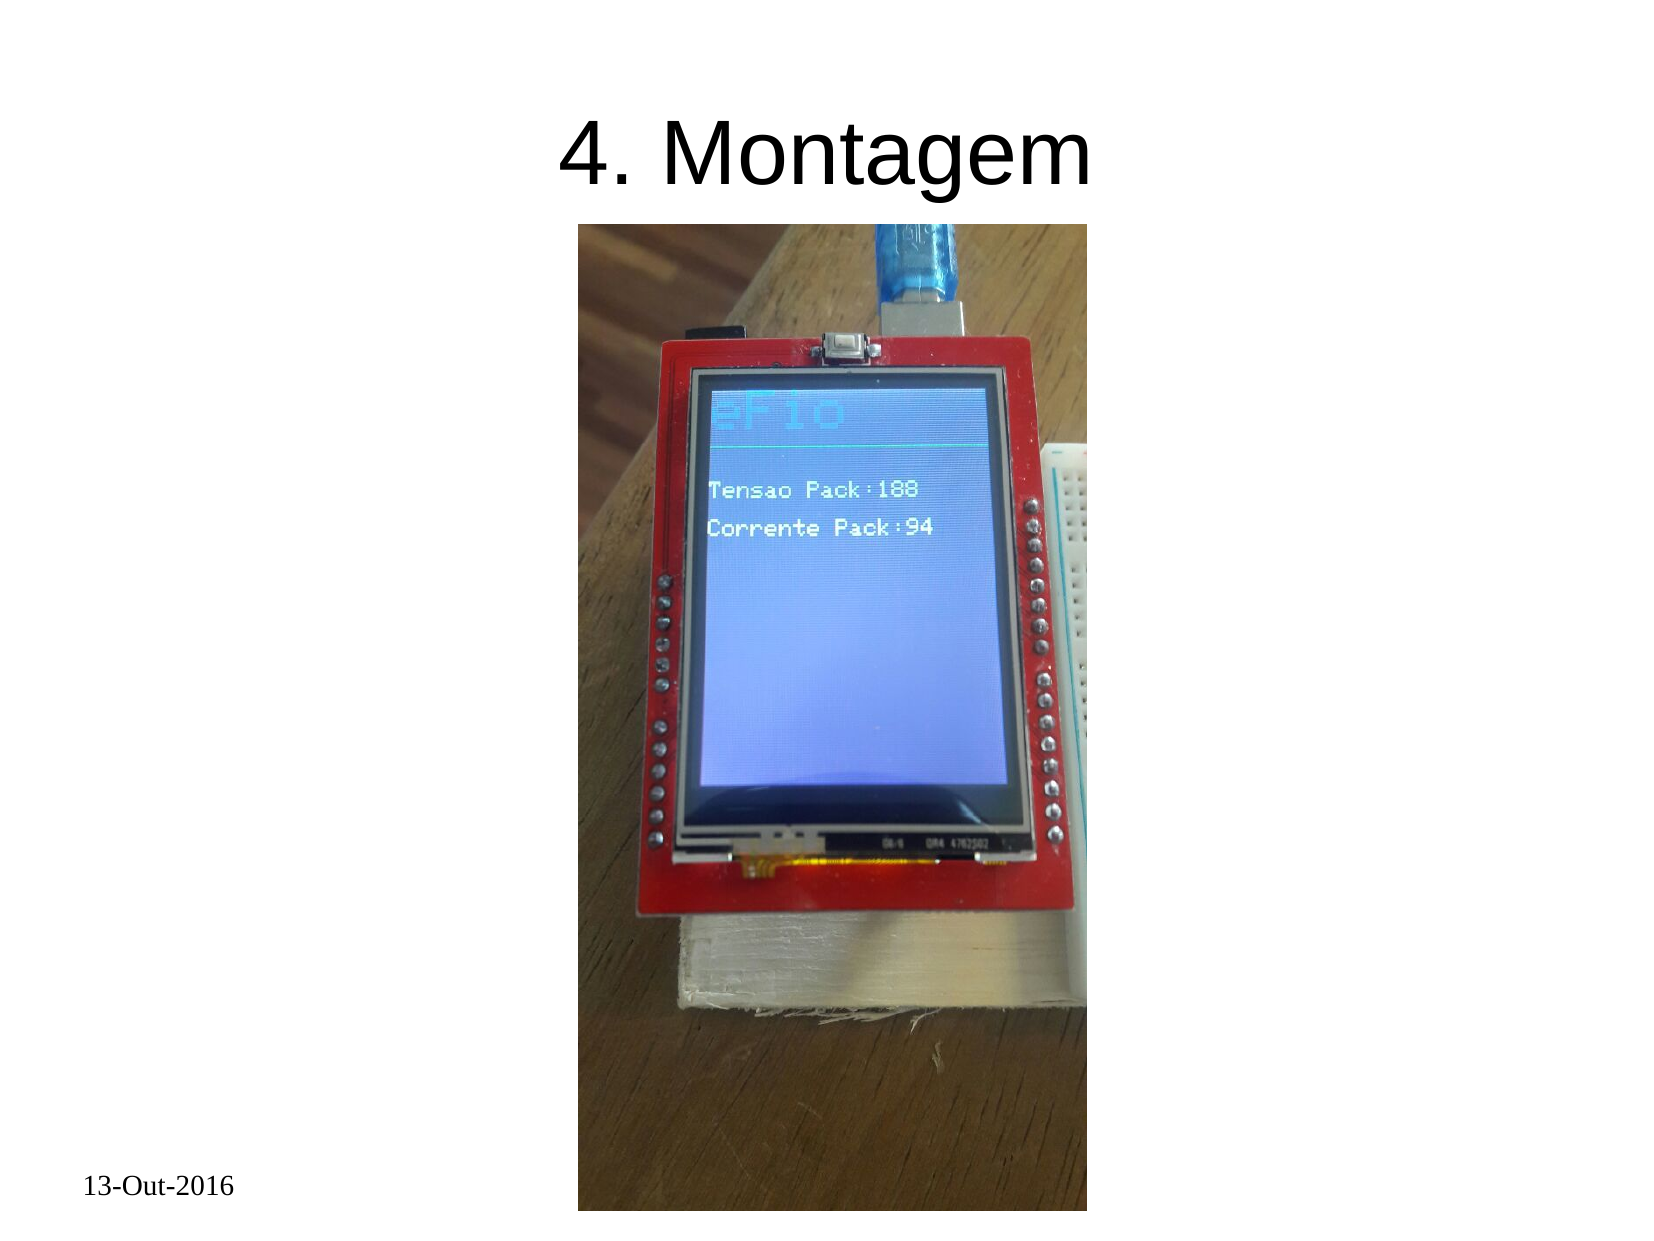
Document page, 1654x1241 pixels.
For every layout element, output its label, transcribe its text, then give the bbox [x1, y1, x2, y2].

title 4. Montagem [82, 49, 1571, 257]
picture [578, 224, 1087, 1211]
